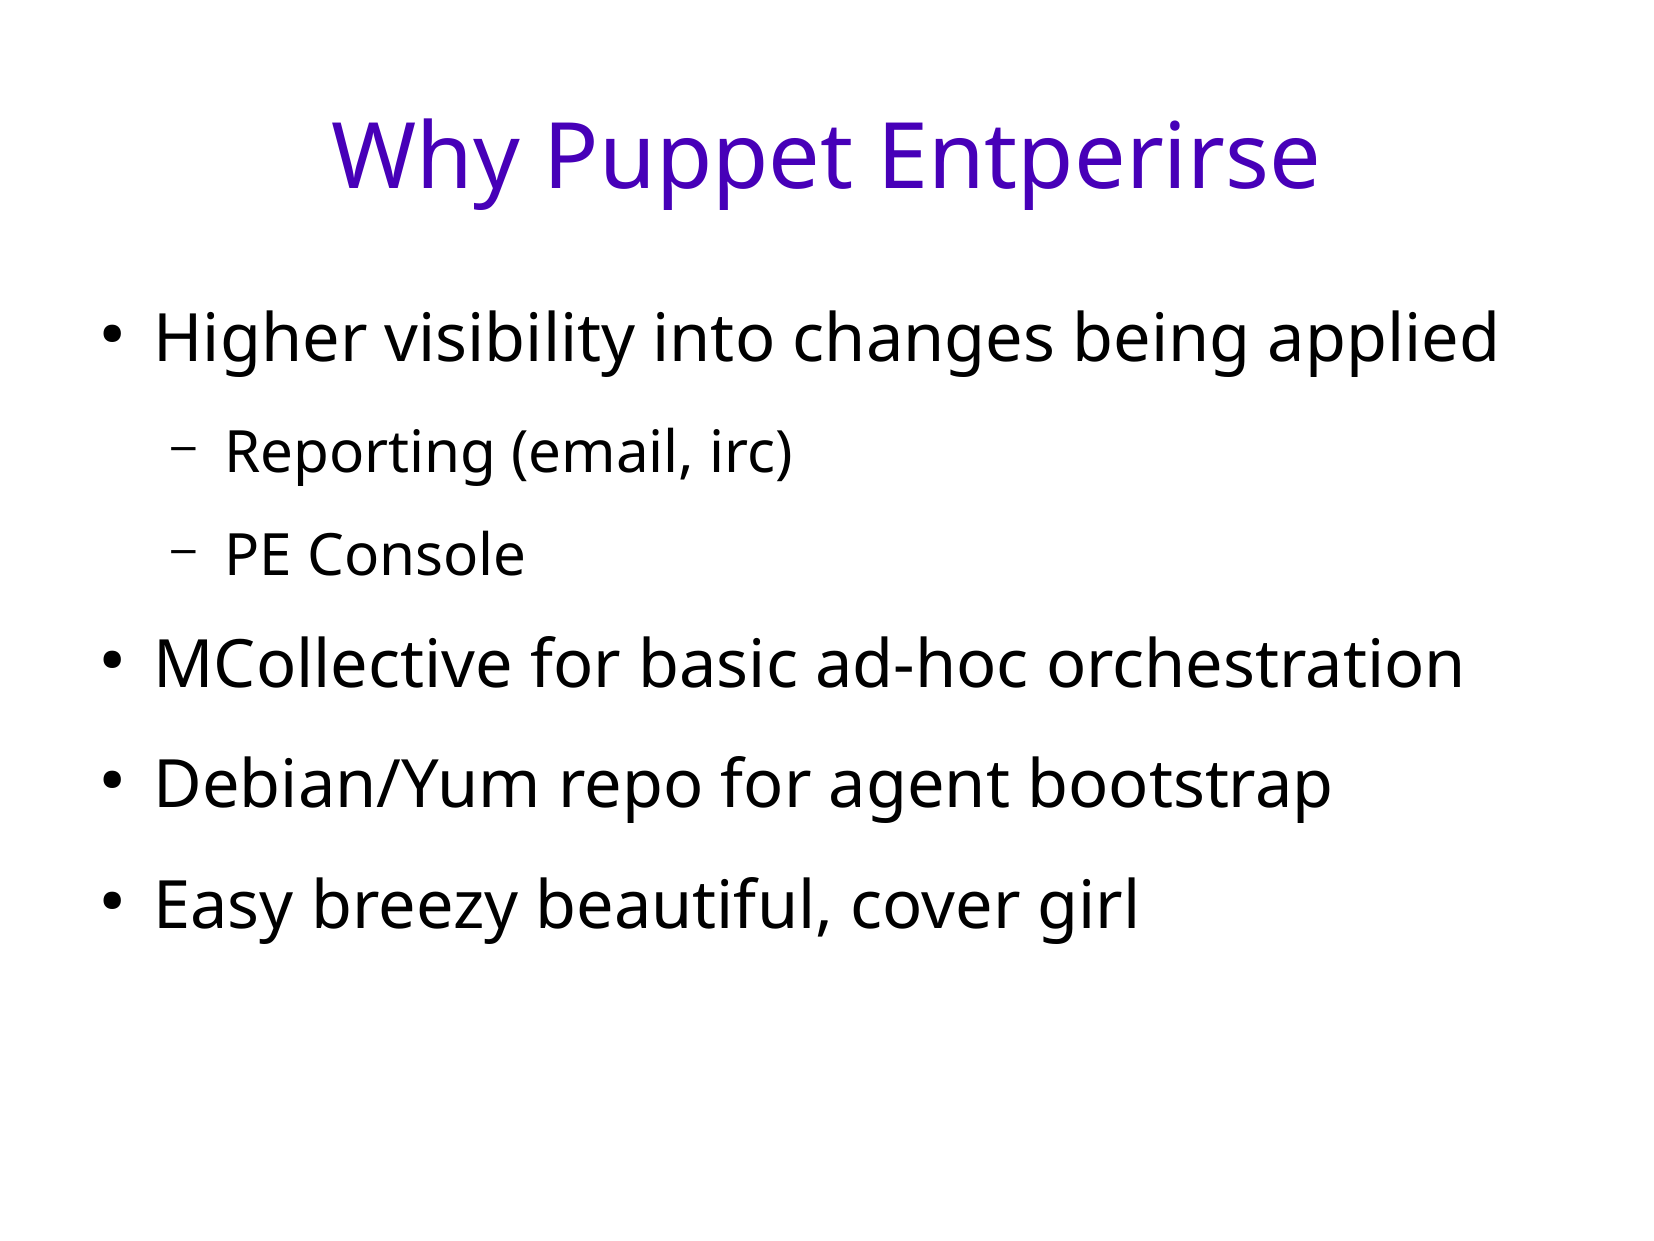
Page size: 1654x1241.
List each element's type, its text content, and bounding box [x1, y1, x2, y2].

list Higher visibility into changes being applied Reporting (email, irc) PE Console MCollective for basic ad-hoc orchestration Debian/Yum repo for agent bootstrap Easy breezy beautiful, cover girl [82, 290, 1571, 1010]
title Why Puppet Entperirse [82, 49, 1571, 257]
